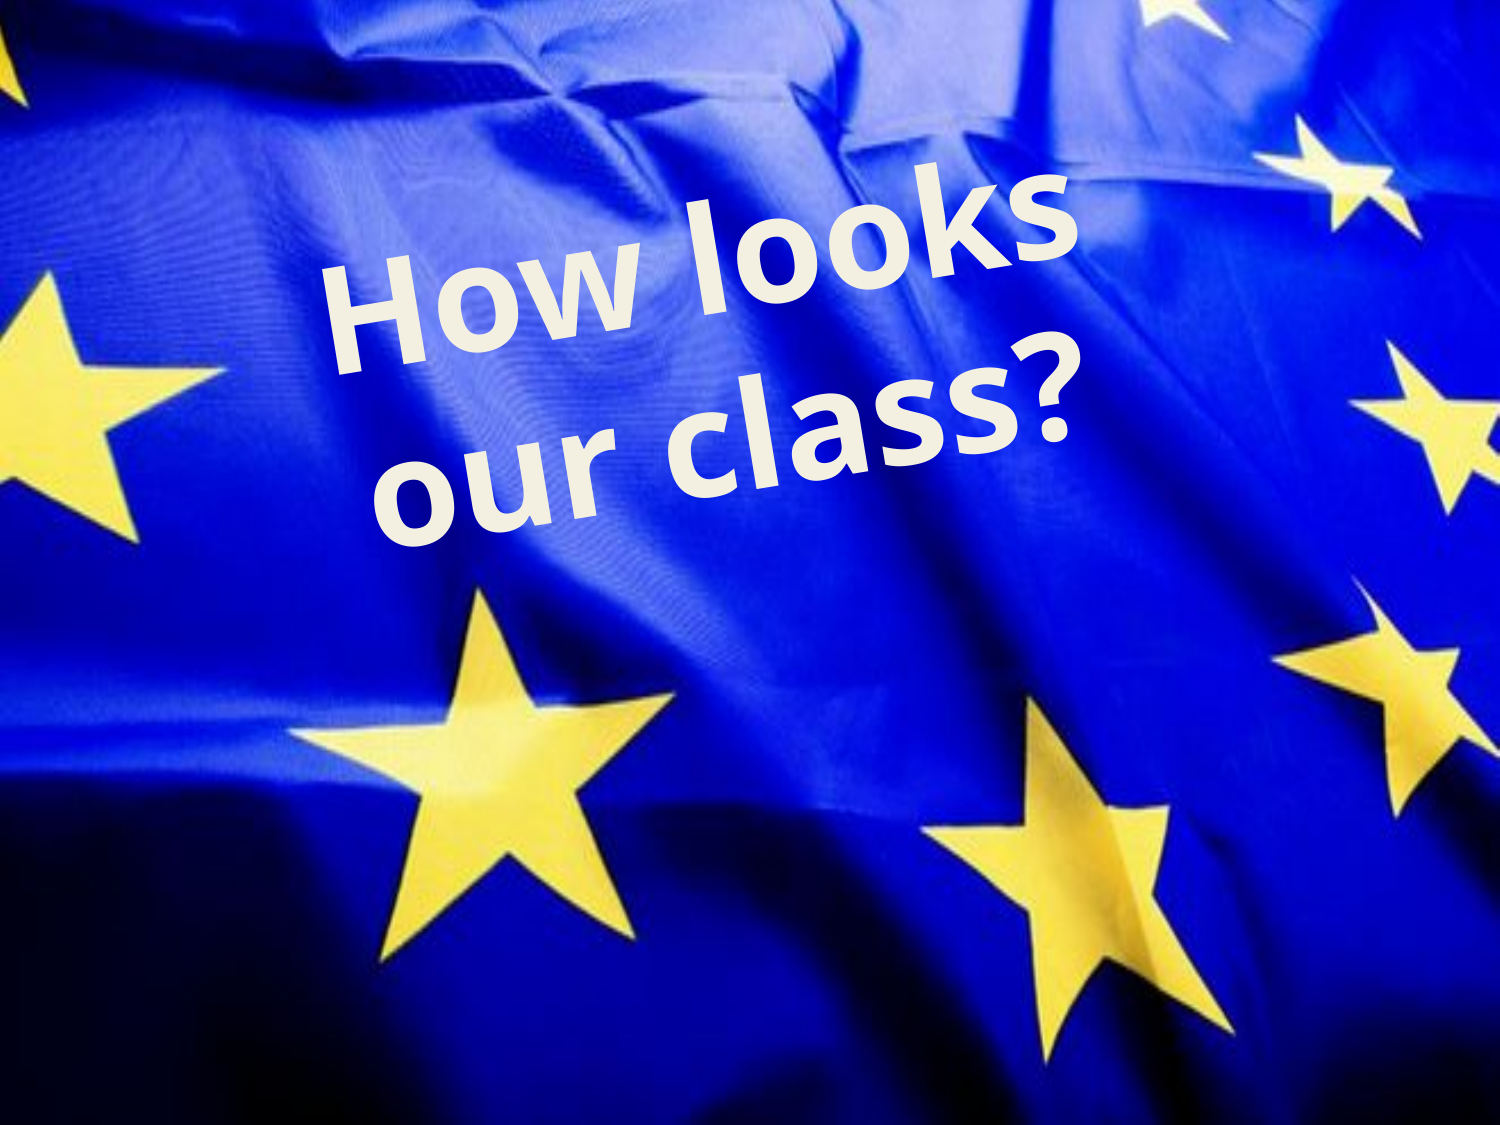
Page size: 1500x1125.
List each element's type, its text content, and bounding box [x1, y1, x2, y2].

picture [0, 0, 1500, 1125]
text_box How looks our class? [182, 78, 1241, 612]
